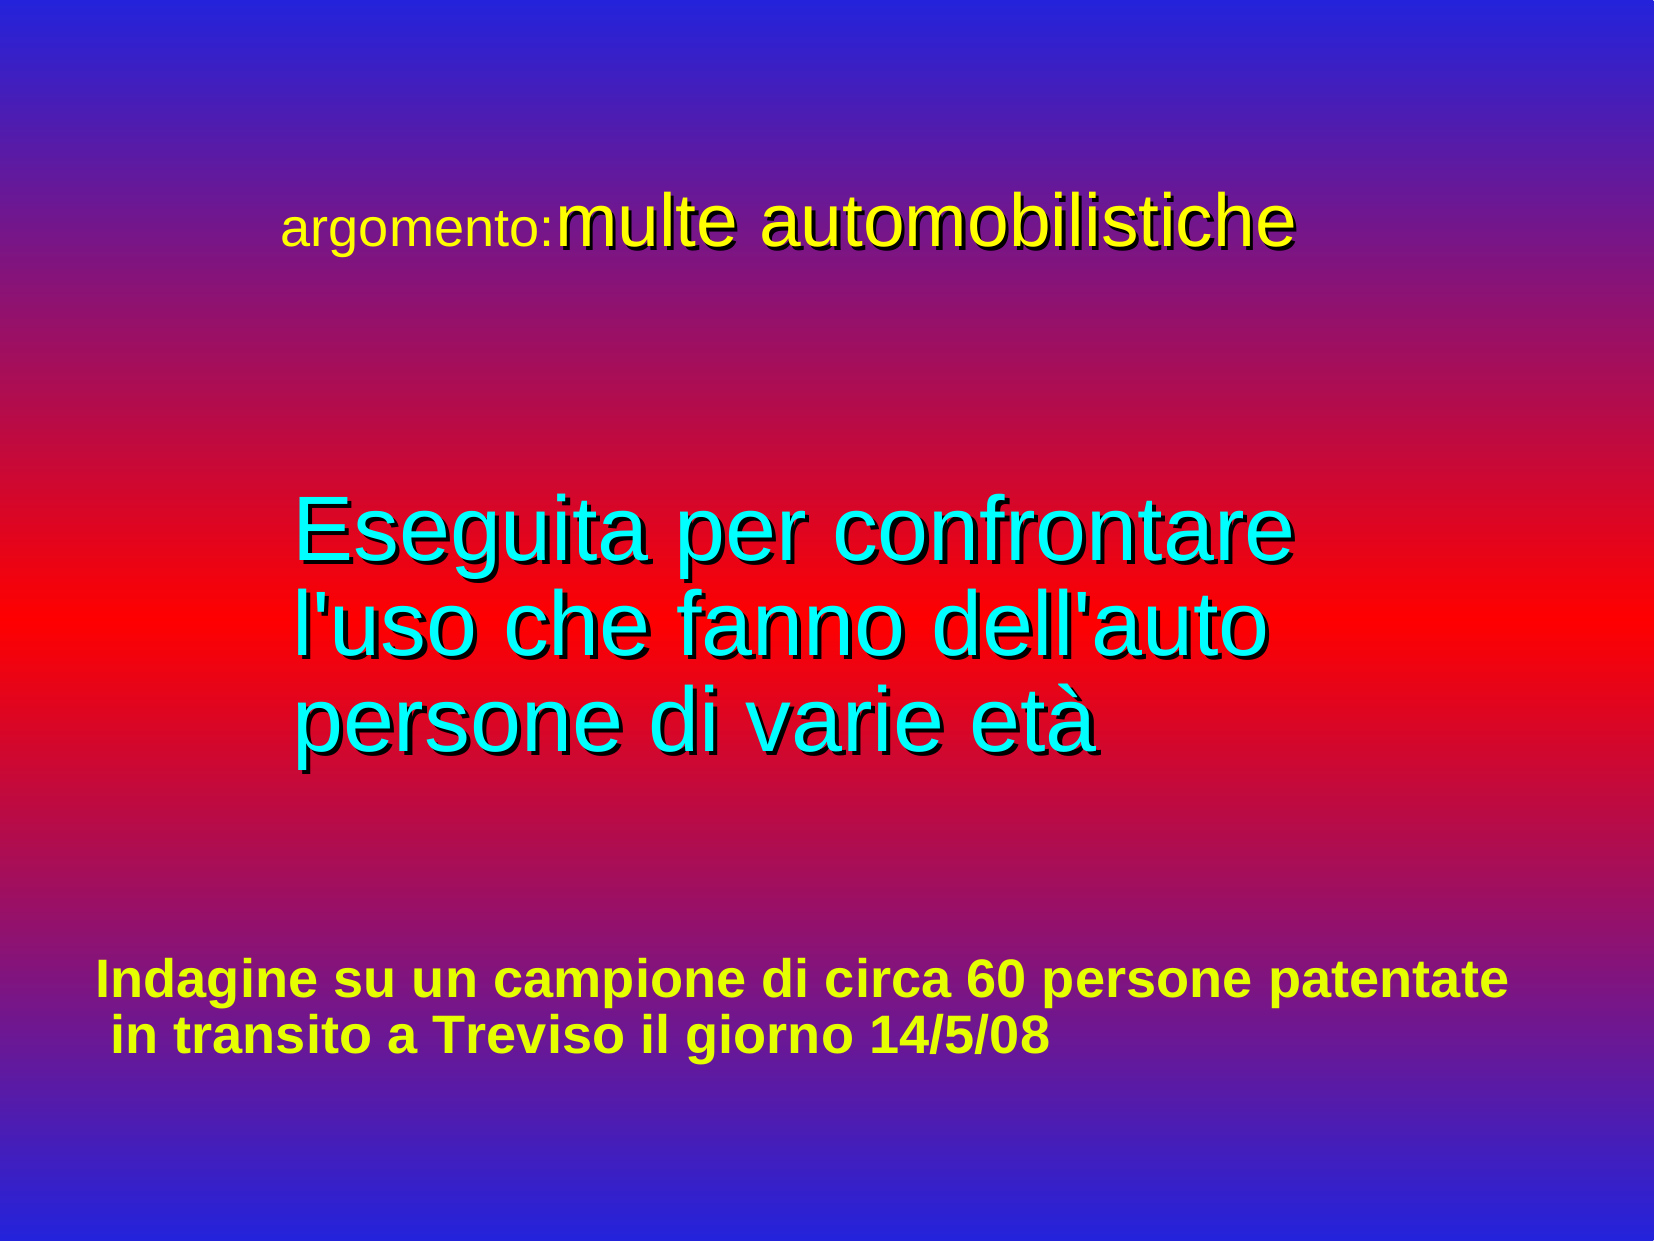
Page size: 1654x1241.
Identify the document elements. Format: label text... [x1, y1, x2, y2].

text_box Indagine su un campione di circa 60 persone patentate in transito a Treviso il giorno 14/5/08 [80, 944, 1527, 1164]
text_box Eseguita per confrontare l'uso che fanno dell'auto persone di varie età [277, 476, 1312, 800]
text_box argomento:multe automobilistiche [265, 177, 1313, 276]
